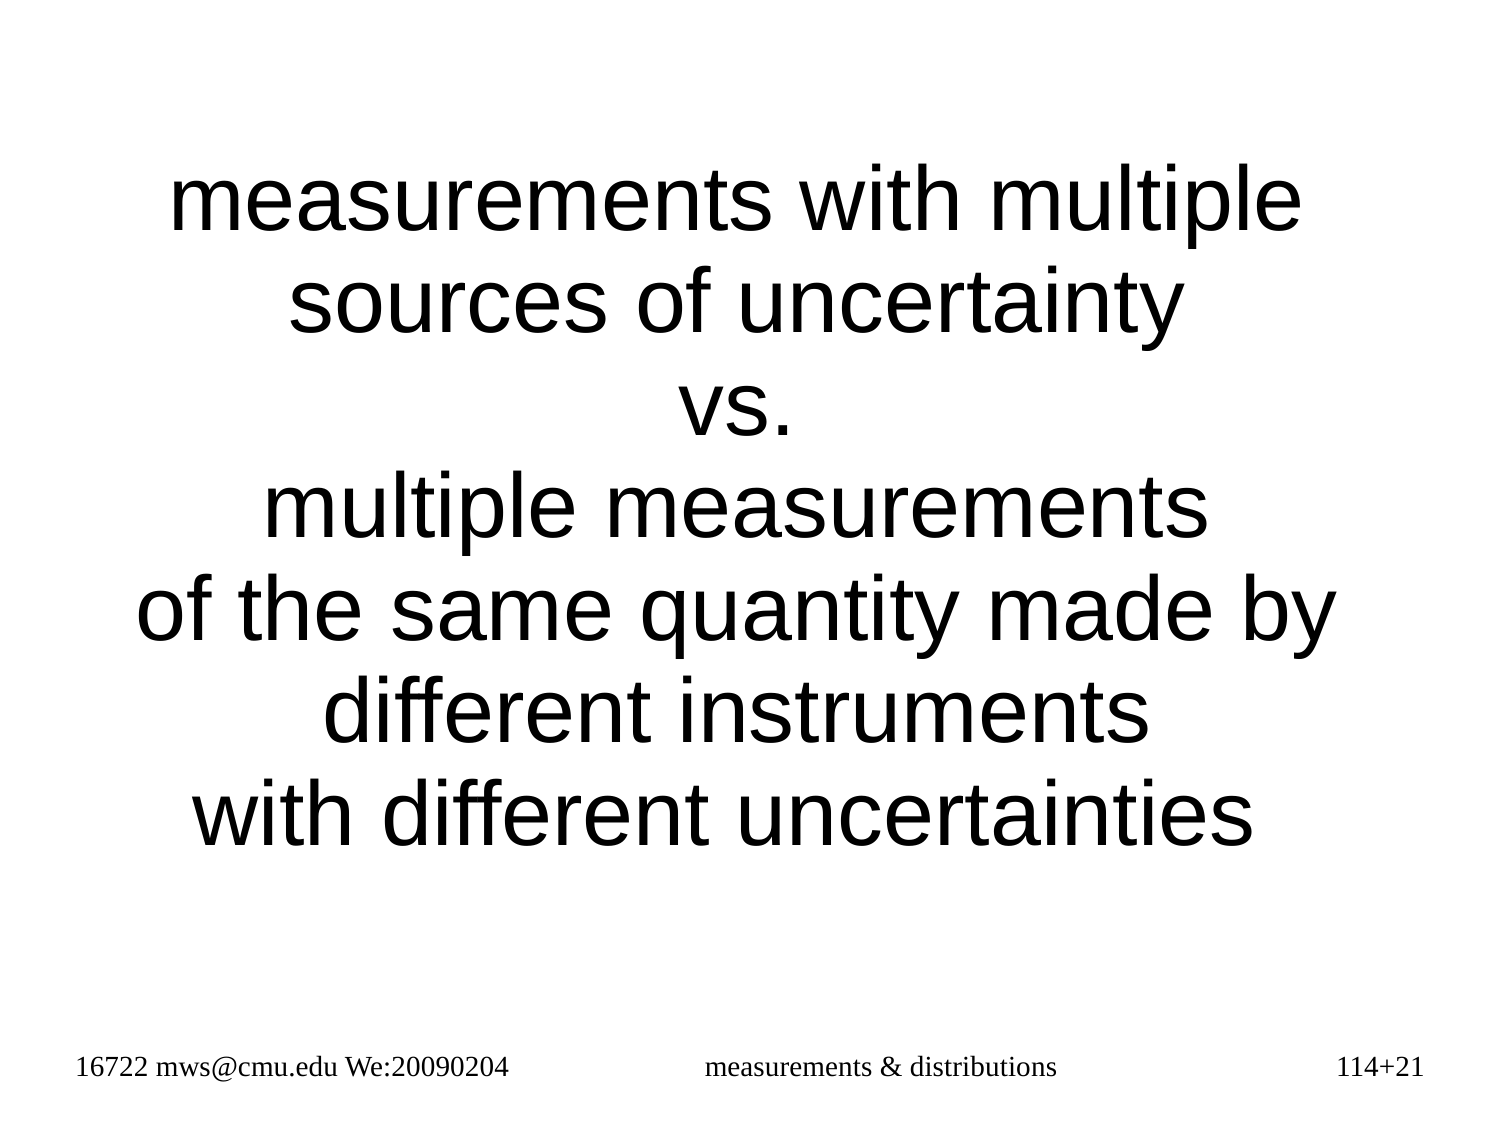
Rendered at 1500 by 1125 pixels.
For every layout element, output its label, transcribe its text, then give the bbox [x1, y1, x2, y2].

title measurements with multiple sources of uncertainty vs. multiple measurements of the same quantity made by different instruments with different uncertainties [99, 112, 1375, 901]
